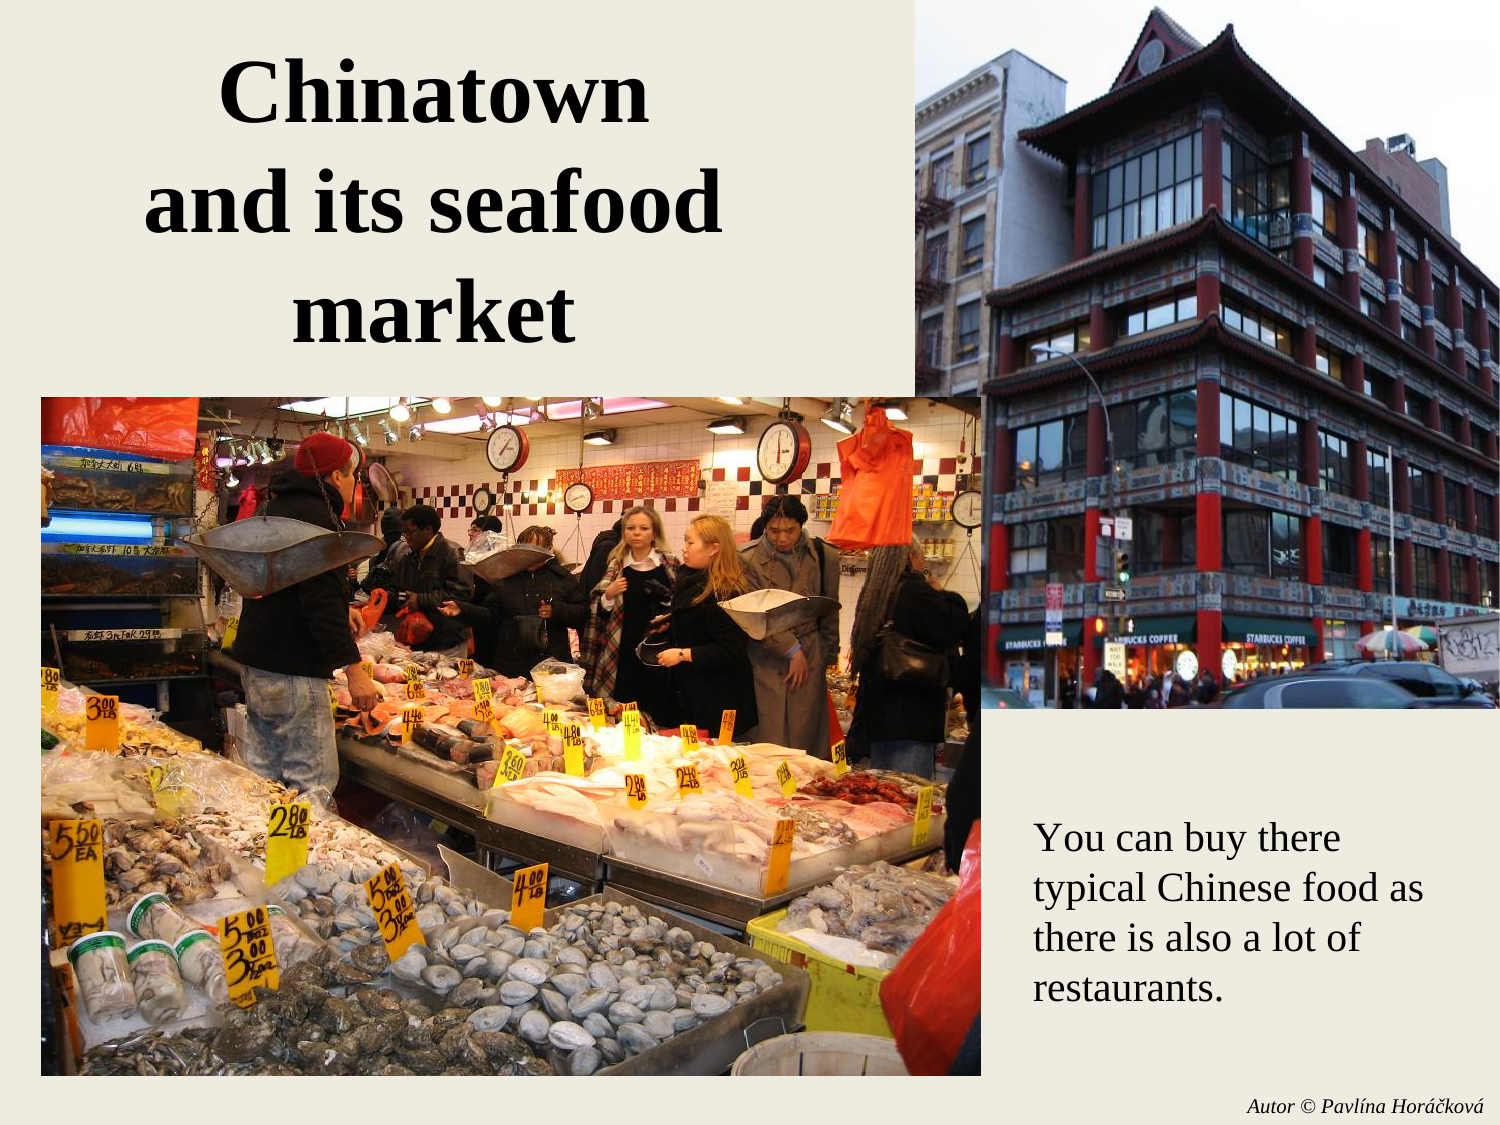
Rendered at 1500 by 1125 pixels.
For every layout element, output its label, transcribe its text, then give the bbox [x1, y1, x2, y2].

text_box You can buy there typical Chinese food as there is also a lot of restaurants. [1018, 802, 1459, 1018]
text_box Autor © Pavlína Horáčková [1232, 1084, 1500, 1125]
picture [41, 0, 1500, 1076]
title Chinatown and its seafood market [123, 23, 745, 369]
